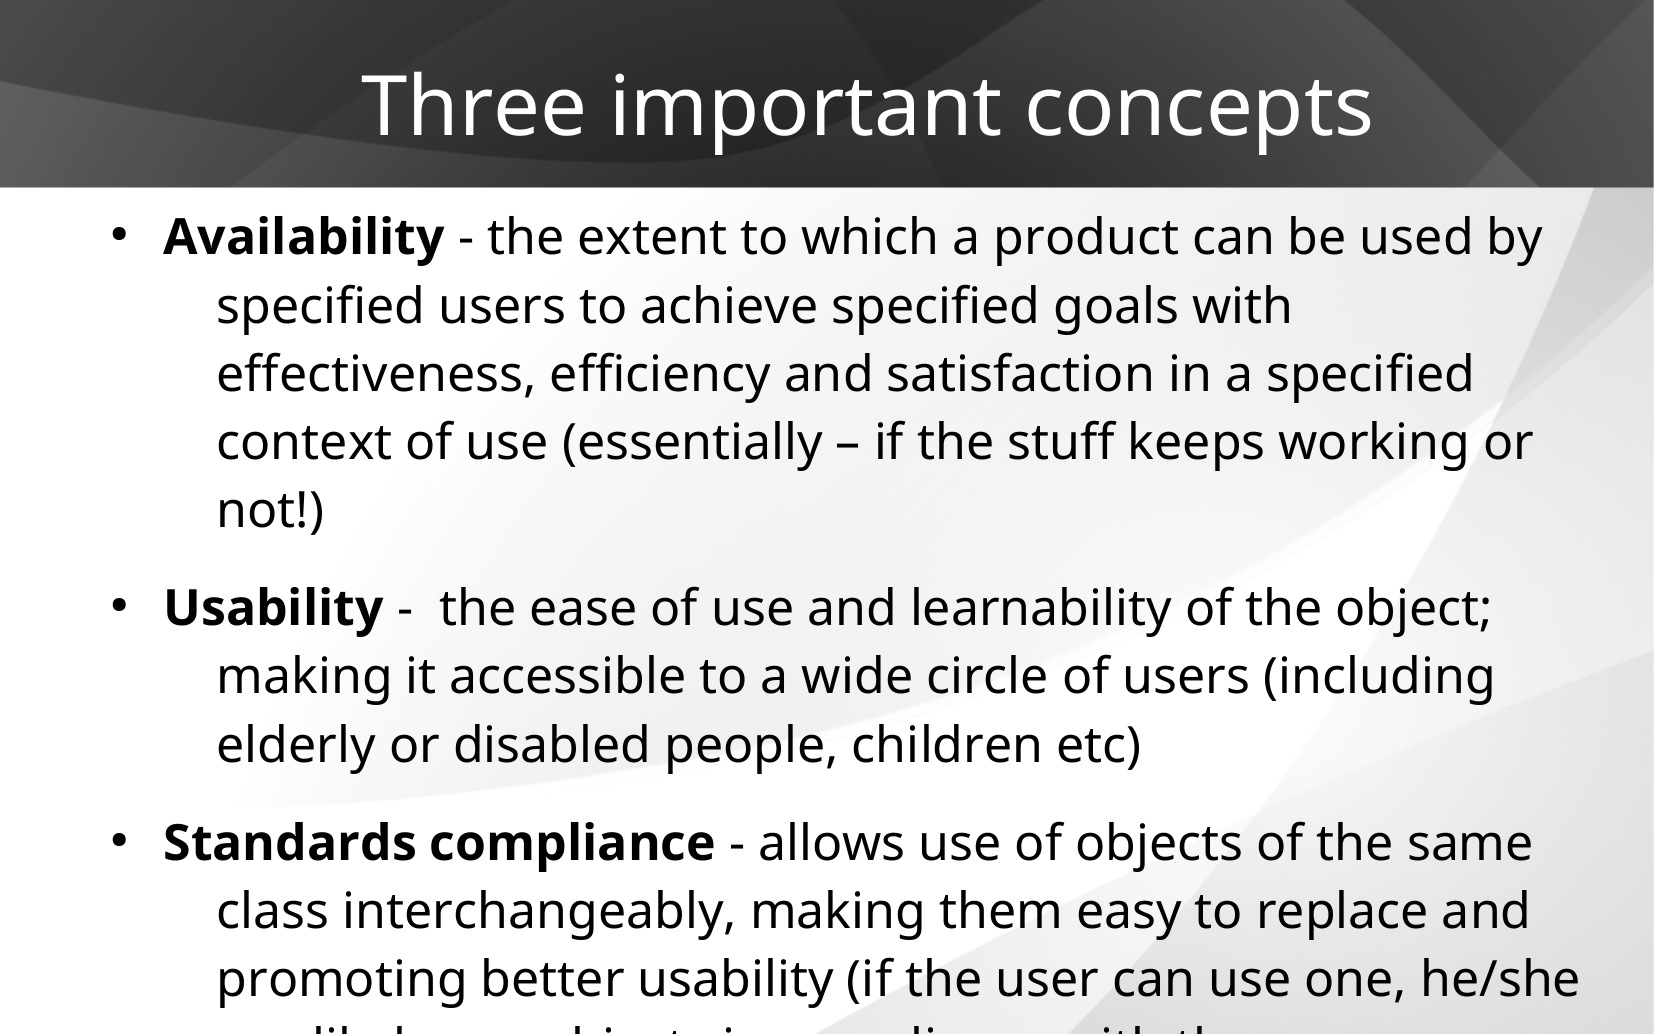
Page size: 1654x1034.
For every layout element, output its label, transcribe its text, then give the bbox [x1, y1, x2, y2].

picture [0, 0, 1654, 1034]
title Three important concepts [124, 0, 1613, 201]
list Availability - the extent to which a product can be used by specified users to achieve specified goals with effectiveness, efficiency and satisfaction in a specified context of use (essentially – if the stuff keeps working or not!) Usability - the ease of use and learnability of the object; making it accessible to a wide circle of users (including elderly or disabled people, children etc) Standards compliance - allows use of objects of the same class interchangeably, making them easy to replace and promoting better usability (if the user can use one, he/she can likely use objects in compliance with the same standard) [75, 201, 1613, 1018]
